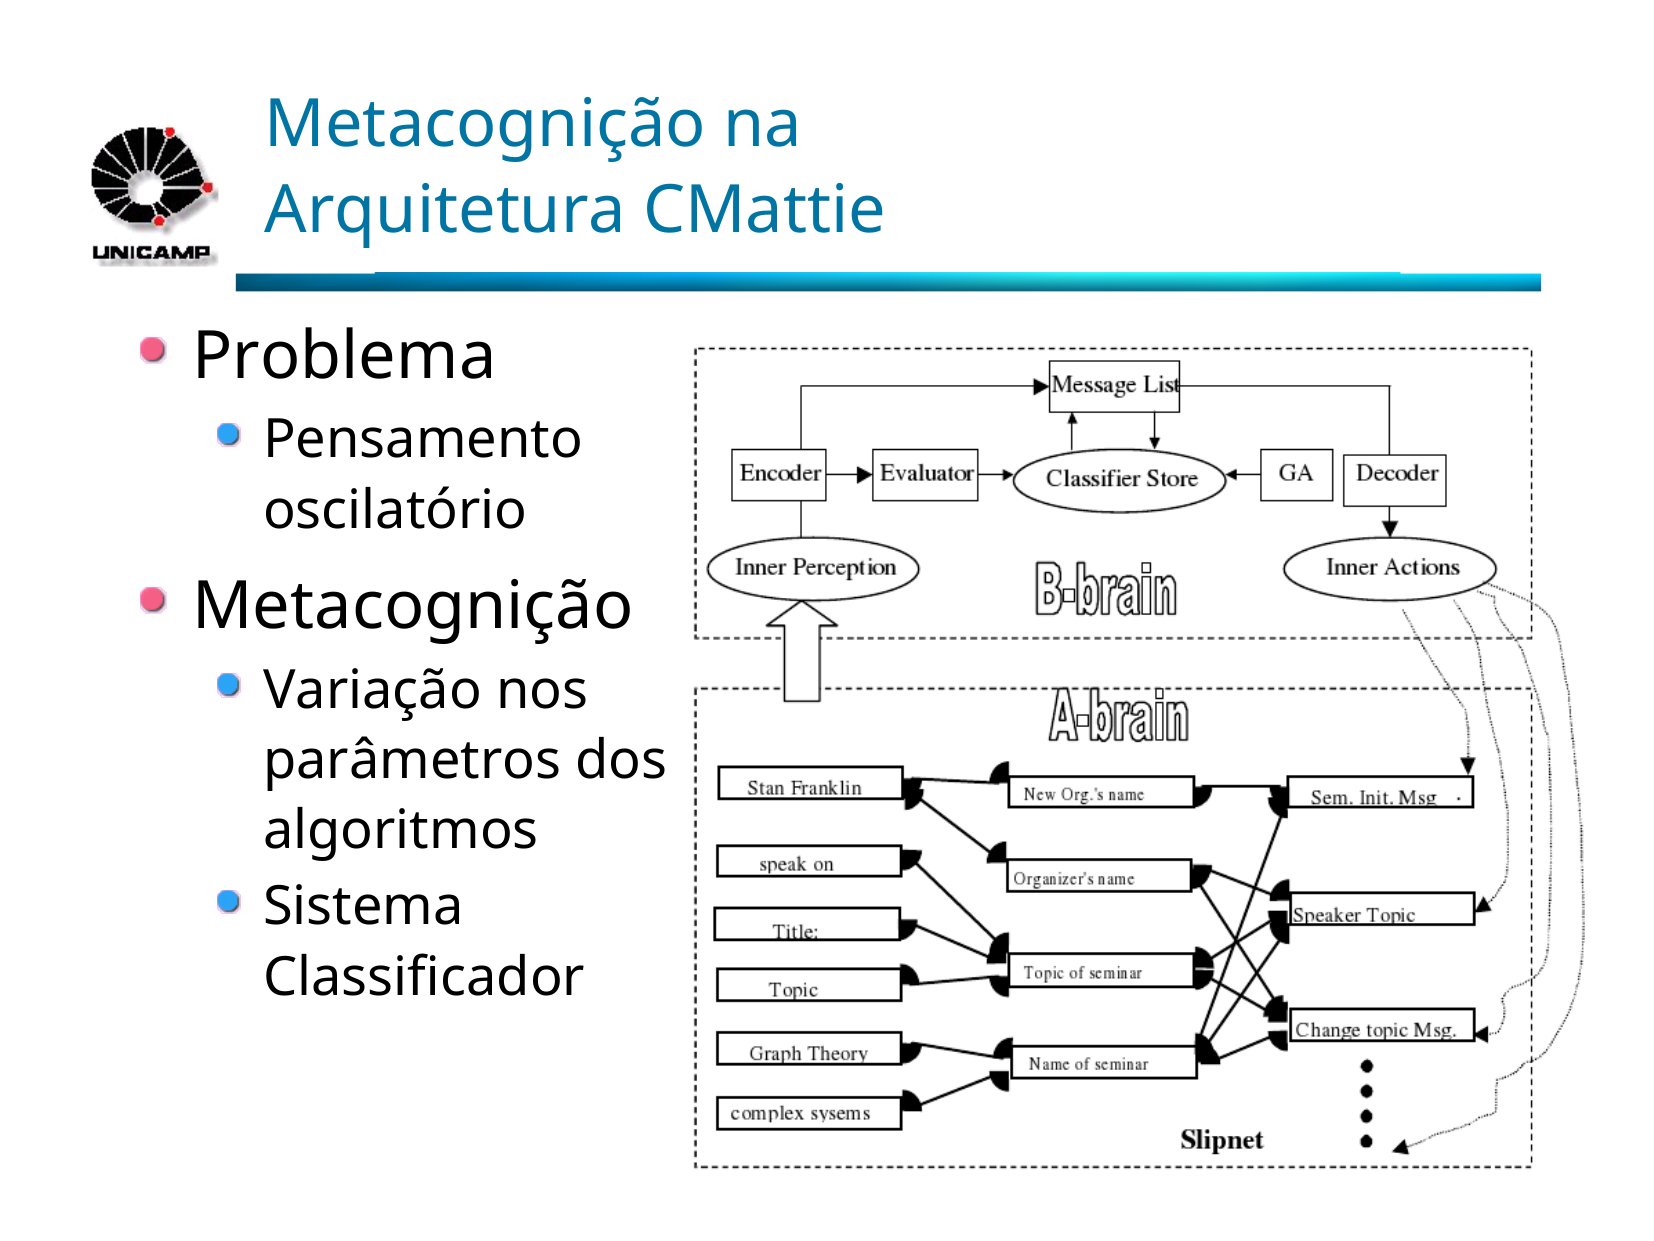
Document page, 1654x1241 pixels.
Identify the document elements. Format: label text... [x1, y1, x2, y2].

picture [679, 337, 1596, 1182]
list Problema Pensamento oscilatório Metacognição Variação nos parâmetros dos algoritmos Sistema Classificador [121, 309, 1534, 1167]
title Metacognição na Arquitetura CMattie [264, 57, 1534, 250]
picture [125, 272, 1654, 295]
